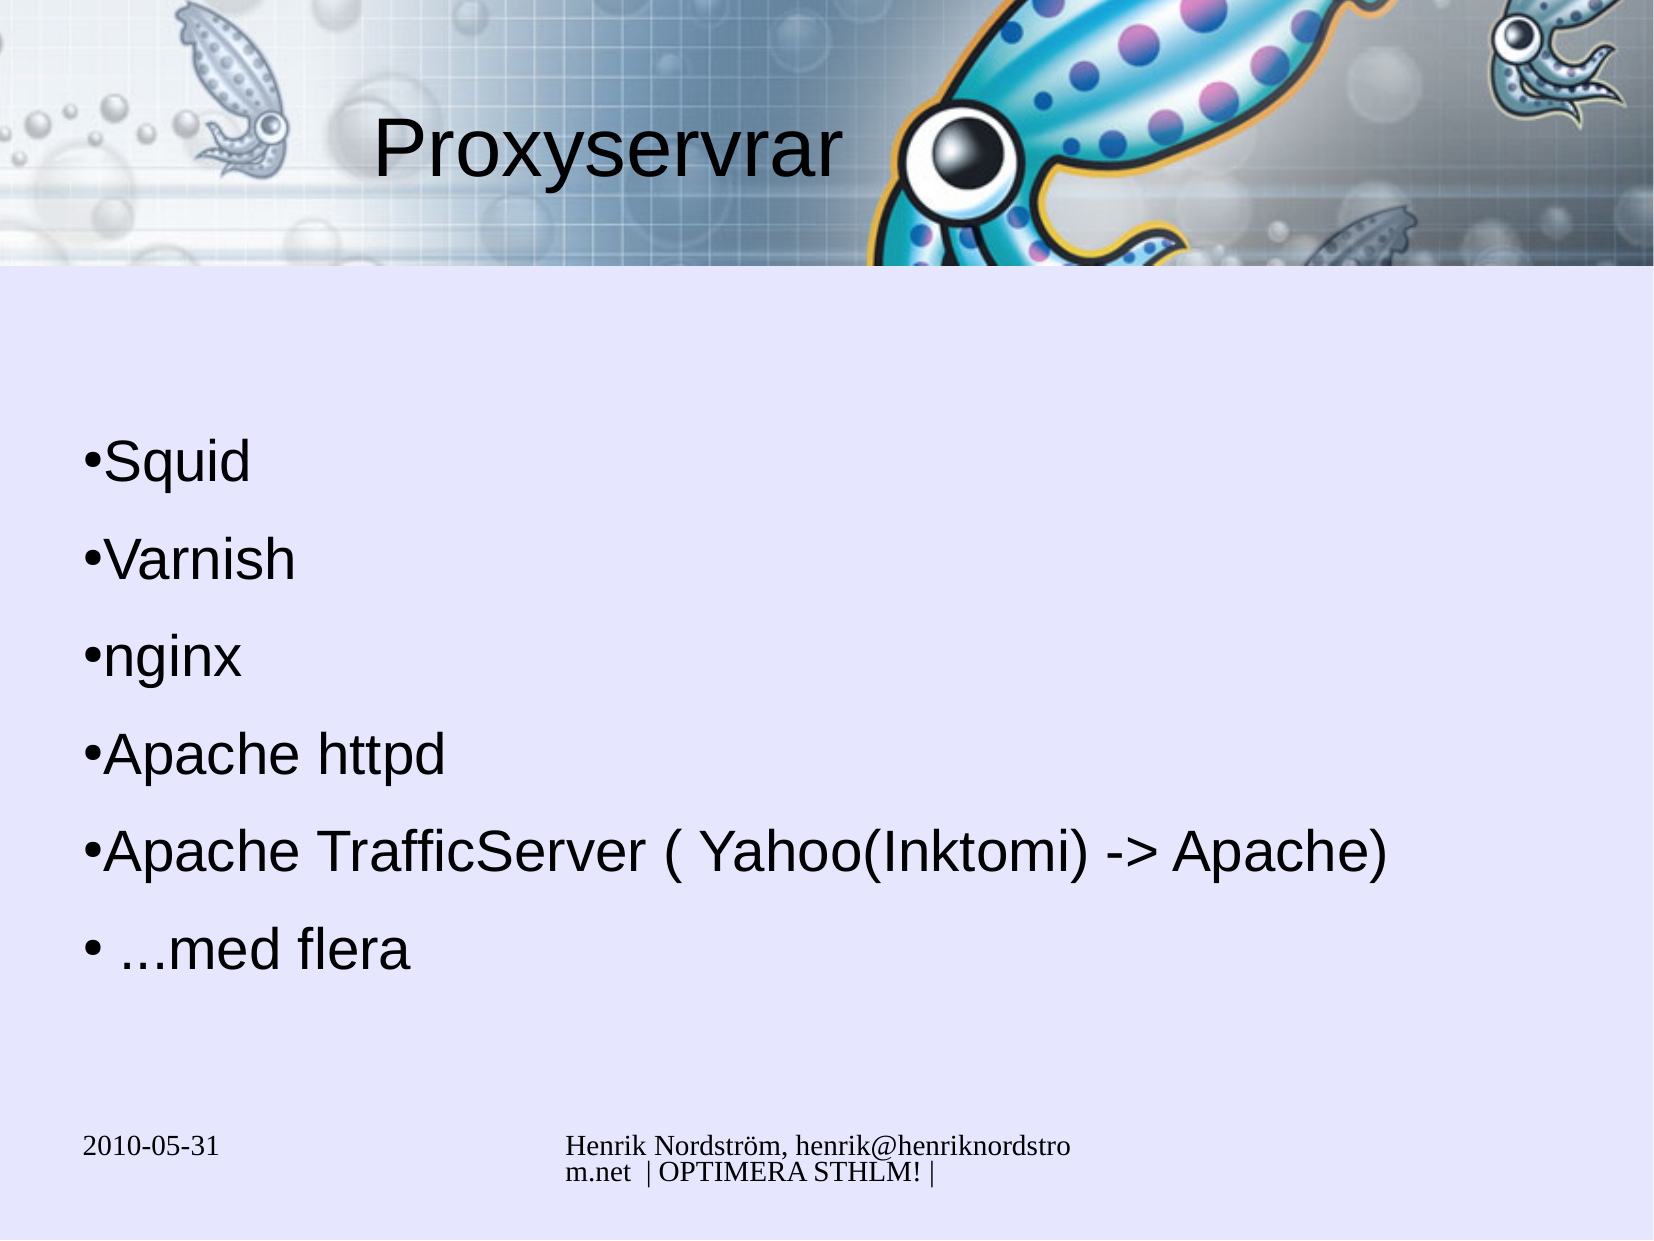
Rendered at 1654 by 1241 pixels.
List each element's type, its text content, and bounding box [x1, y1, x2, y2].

title Proxyservrar [372, 59, 1613, 237]
text_box Squid Varnish nginx Apache httpd Apache TrafficServer ( Yahoo(Inktomi) -> Apache) ...med flera [82, 218, 1571, 1160]
picture [0, 0, 1654, 266]
